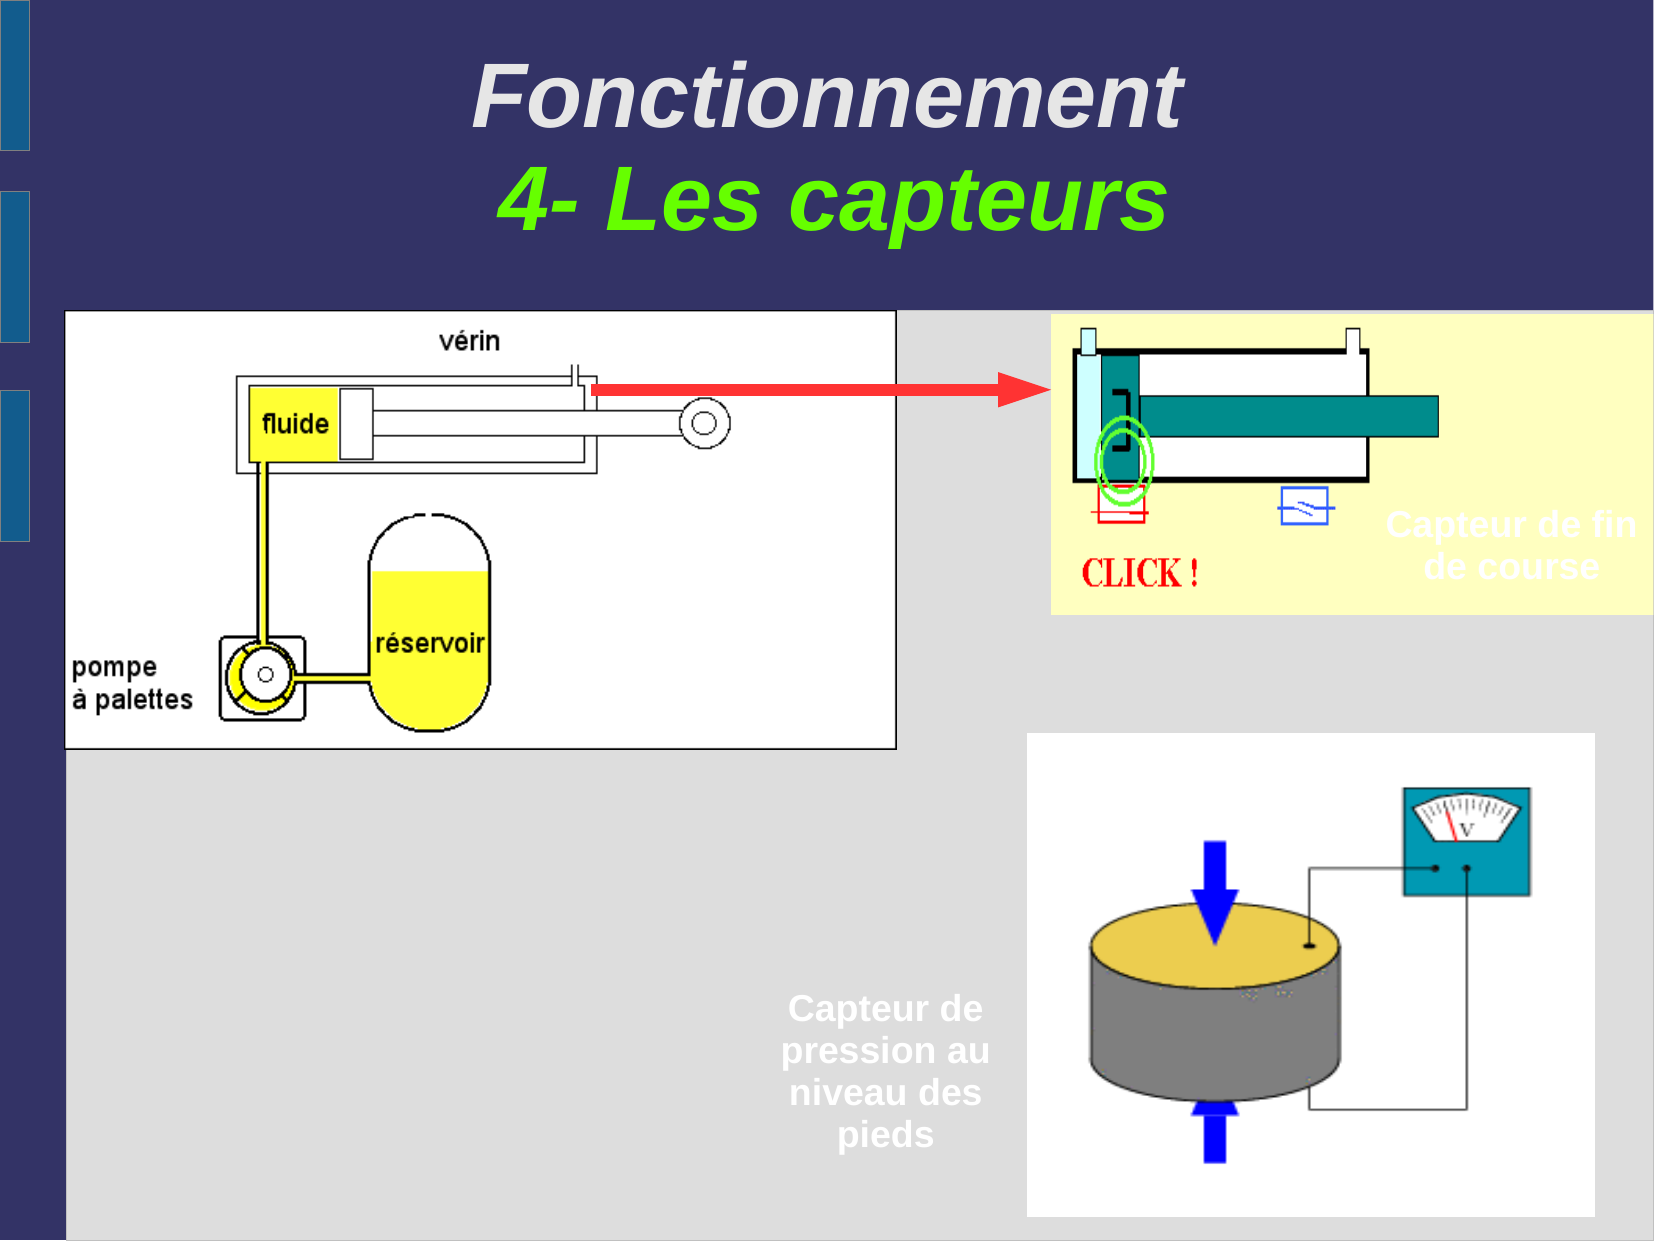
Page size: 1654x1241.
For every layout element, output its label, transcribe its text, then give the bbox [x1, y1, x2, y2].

picture [1051, 314, 1654, 615]
picture [1027, 733, 1595, 1217]
title Fonctionnement 4- Les capteurs [121, 43, 1534, 251]
text_box Capteur de pression au niveau des pieds [744, 980, 1028, 1169]
text_box Capteur de fin de course [1370, 496, 1654, 602]
picture [64, 310, 897, 751]
